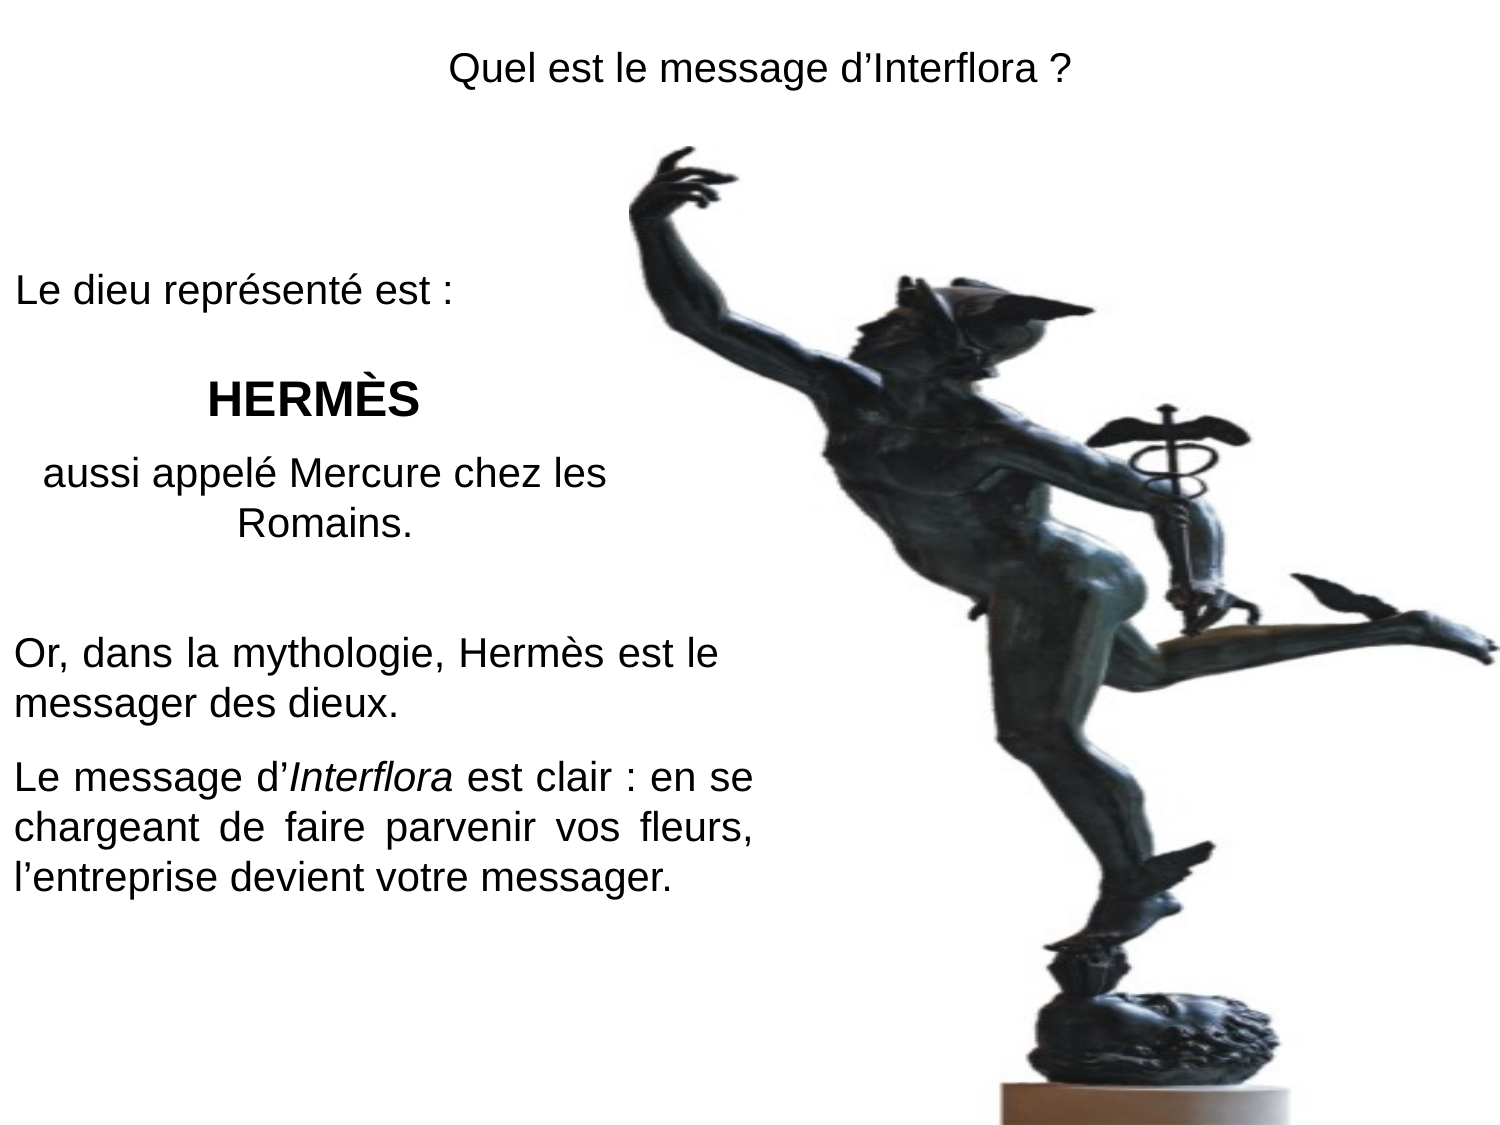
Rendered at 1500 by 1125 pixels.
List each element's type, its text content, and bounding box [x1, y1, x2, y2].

picture [629, 146, 1500, 1125]
text_box HERMÈS [36, 358, 593, 434]
text_box Quel est le message d’Interflora ? [21, 33, 1500, 99]
text_box aussi appelé Mercure chez les Romains. [0, 438, 651, 554]
text_box Le message d’Interflora est clair : en se chargeant de faire parvenir vos fleurs, l’entreprise devient votre messager. [0, 741, 908, 908]
text_box Le dieu représenté est : [0, 254, 672, 321]
text_box Or, dans la mythologie, Hermès est le messager des dieux. [0, 617, 908, 734]
